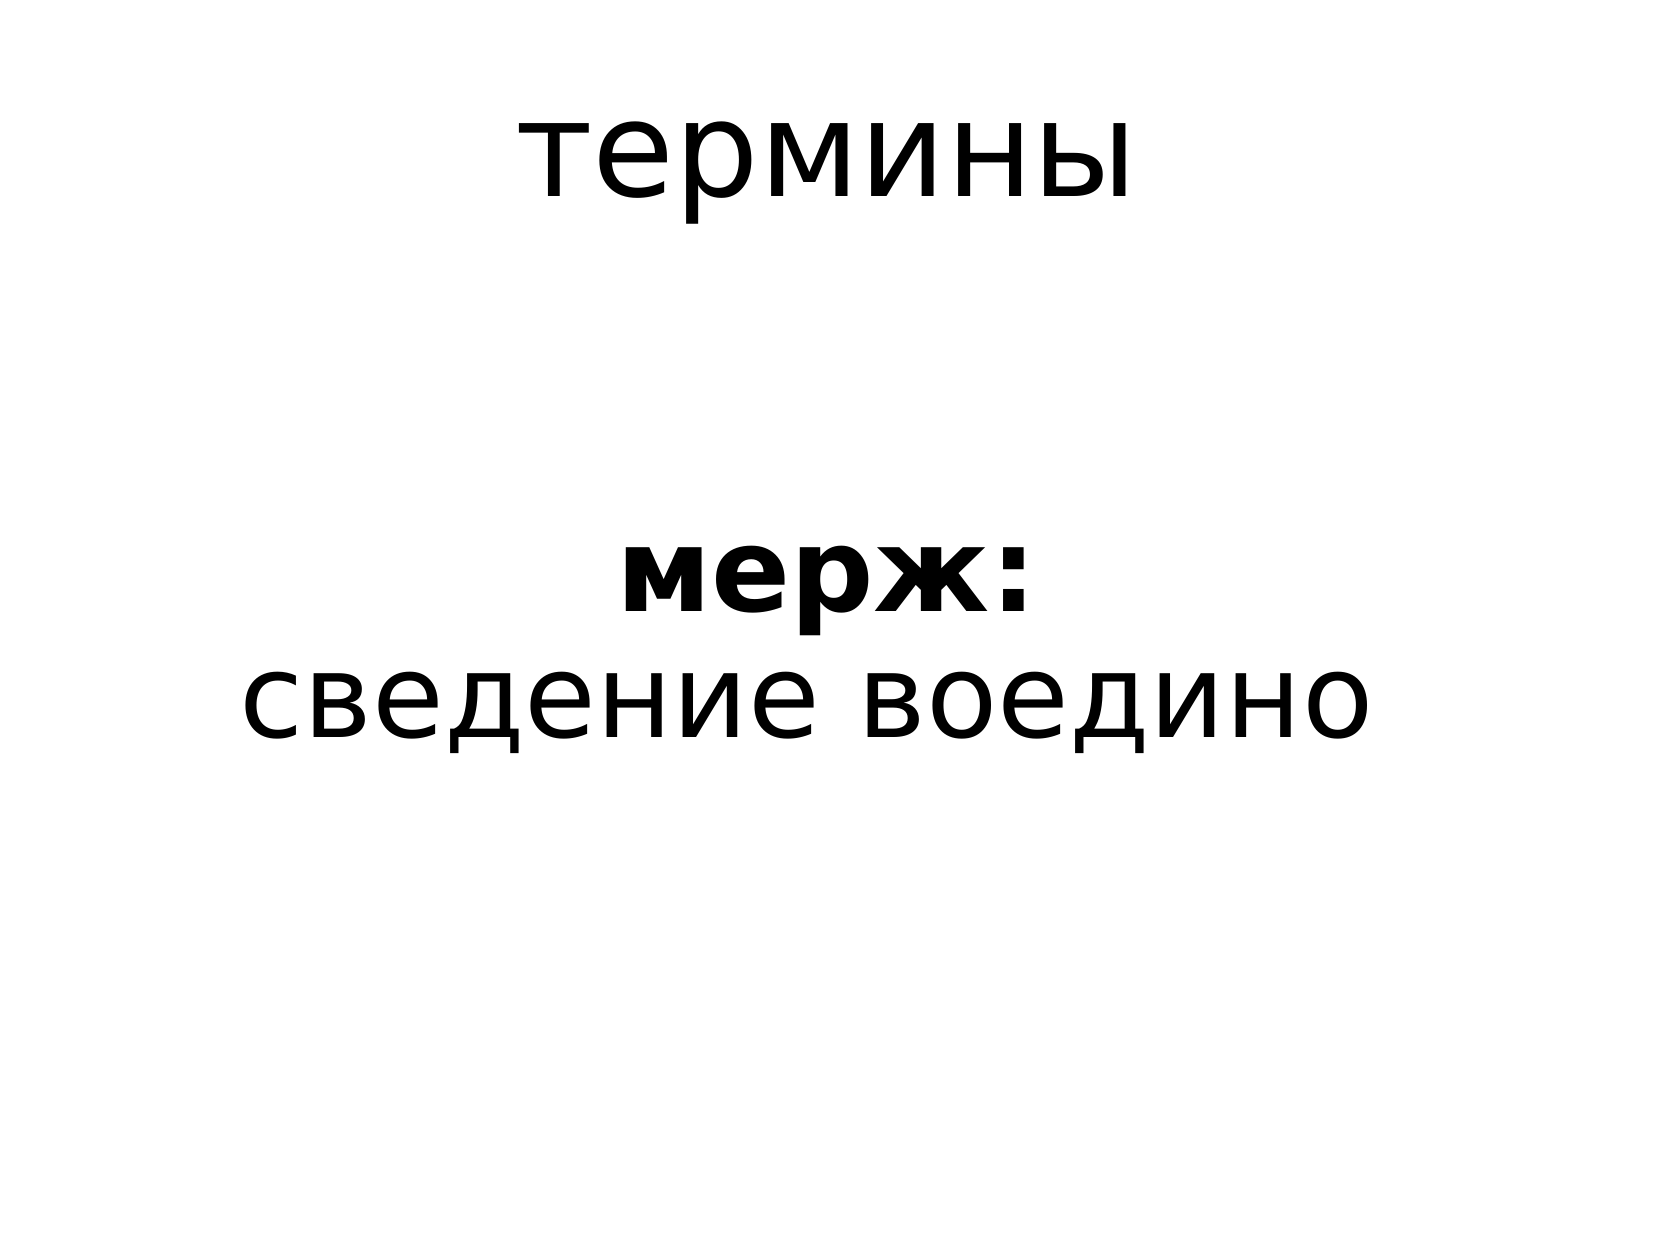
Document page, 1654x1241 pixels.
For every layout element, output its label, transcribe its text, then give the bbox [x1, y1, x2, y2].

title термины [82, 49, 1571, 257]
subtitle мерж: сведение воедино: р [82, 290, 1571, 1109]
